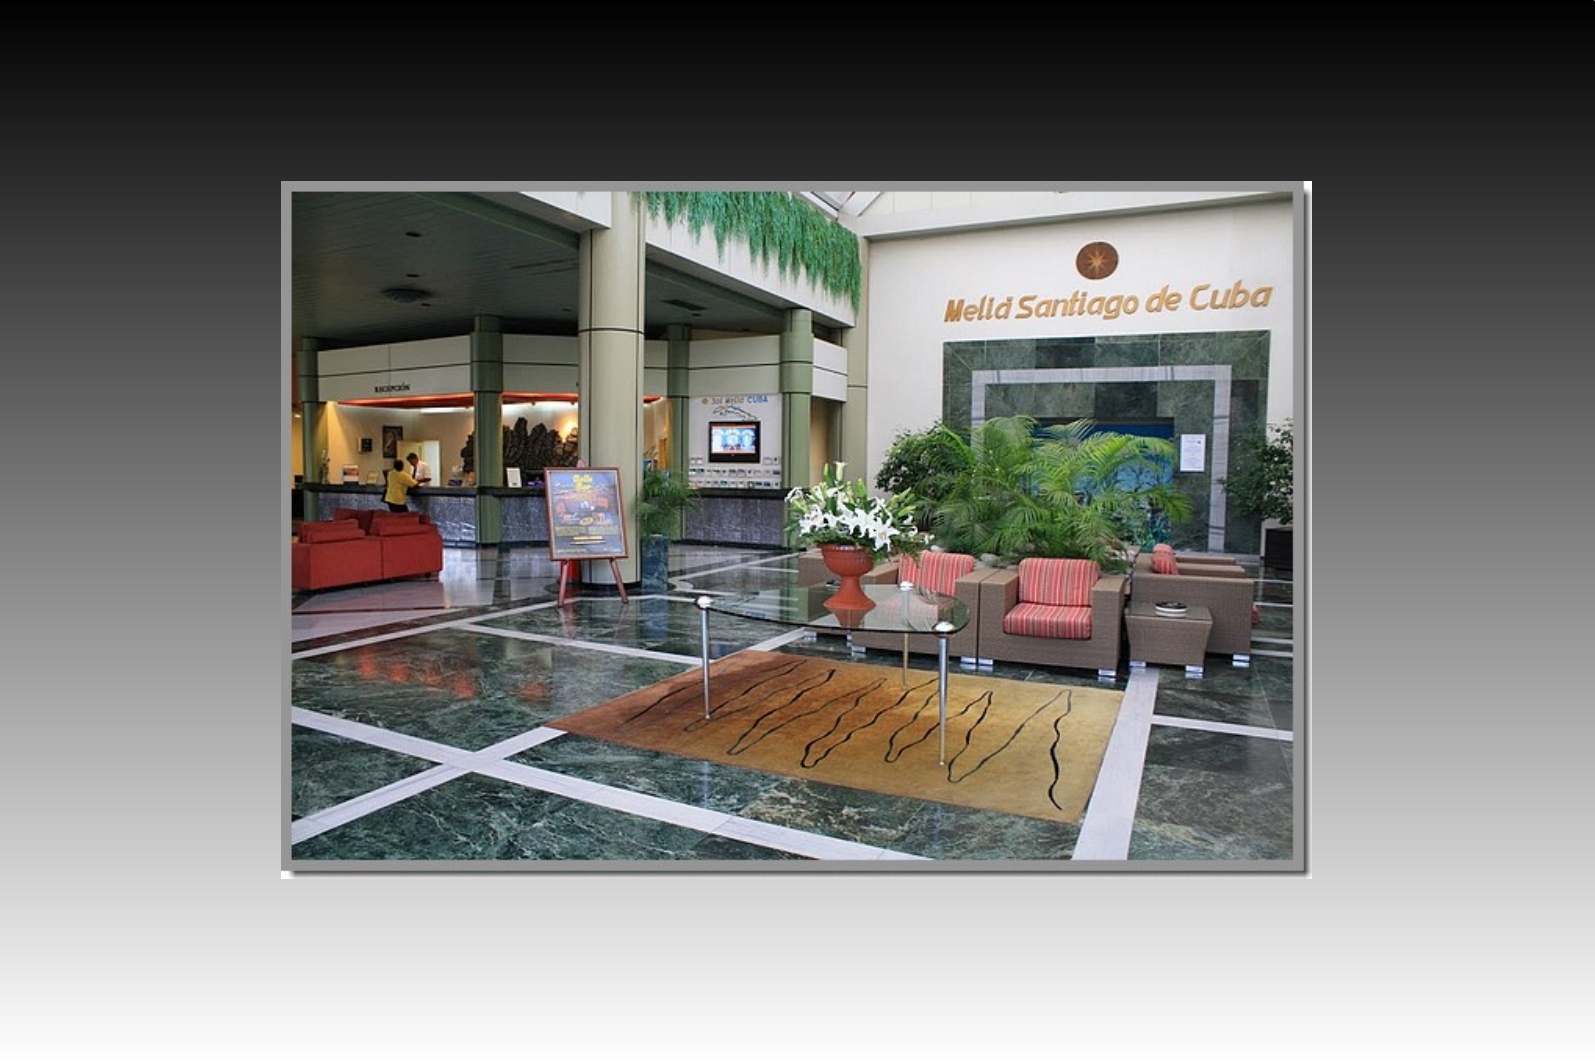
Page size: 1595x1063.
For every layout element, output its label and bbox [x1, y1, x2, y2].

picture [281, 181, 1312, 879]
